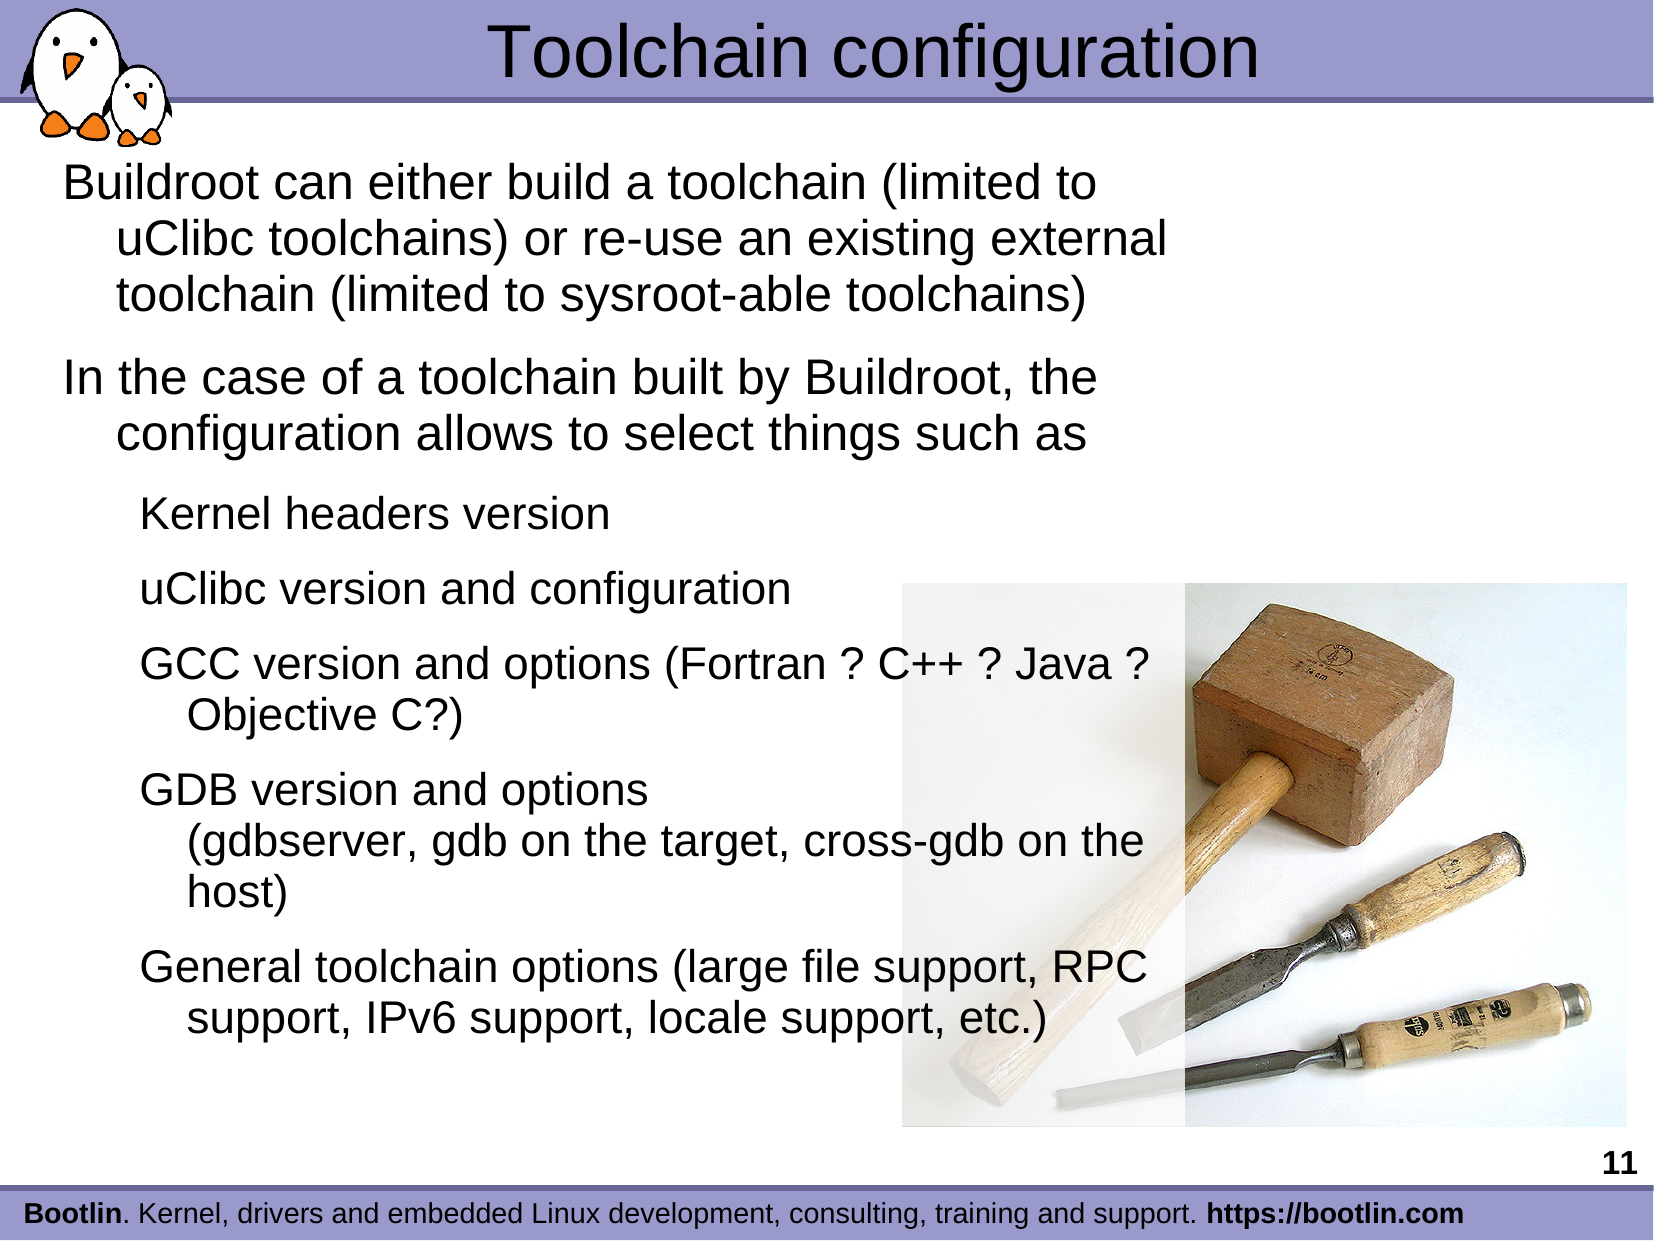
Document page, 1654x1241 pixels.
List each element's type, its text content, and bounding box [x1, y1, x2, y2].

picture [20, 8, 172, 147]
picture [1185, 583, 1627, 1127]
title Toolchain configuration [197, 5, 1551, 97]
list Buildroot can either build a toolchain (limited to uClibc toolchains) or re-use an existing external toolchain (limited to sysroot-able toolchains) In the case of a toolchain built by Buildroot, the configuration allows to select things such as Kernel headers version uClibc version and configuration GCC version and options (Fortran ? C++ ? Java ? Objective C?) GDB version and options (gdbserver, gdb on the target, cross-gdb on the host) General toolchain options (large file support, RPC support, IPv6 support, locale support, etc.) [44, 154, 1185, 1127]
